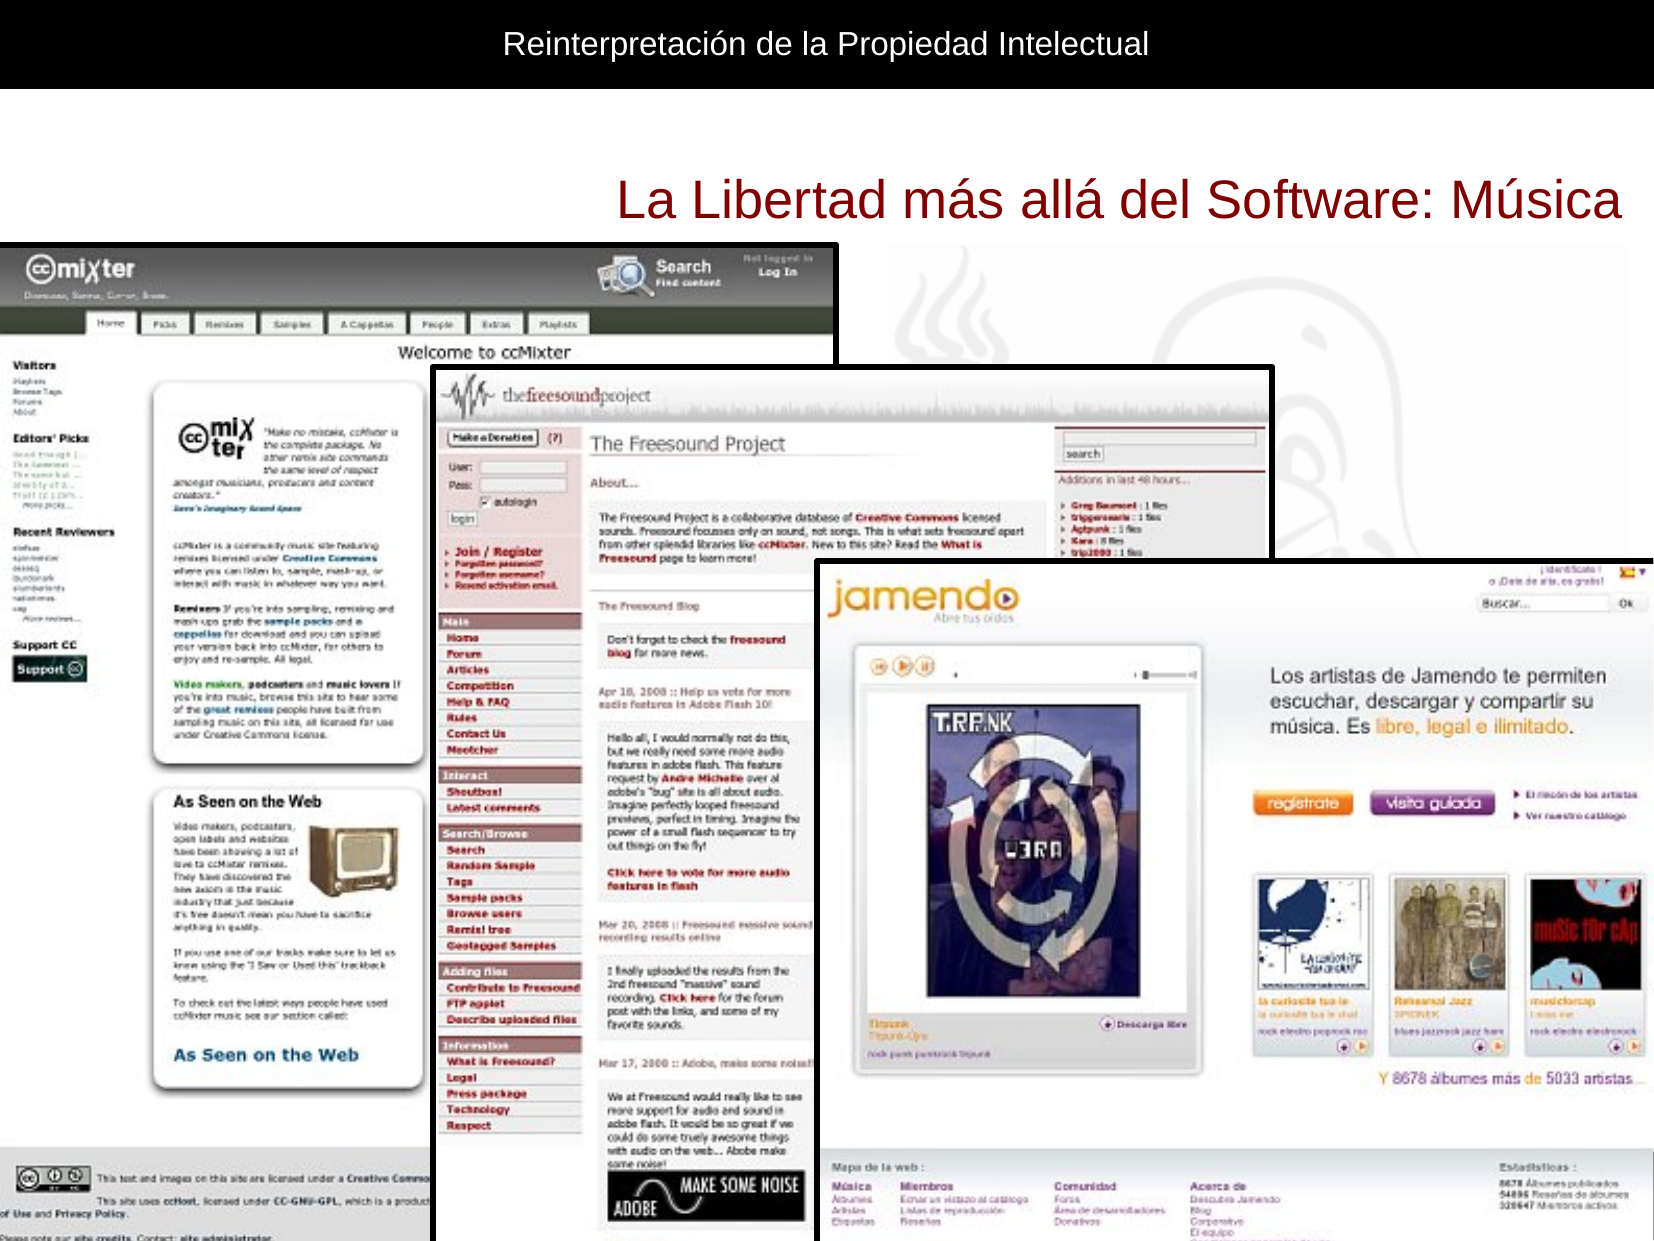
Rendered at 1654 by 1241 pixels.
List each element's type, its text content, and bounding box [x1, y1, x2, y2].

picture [887, 244, 1628, 558]
picture [435, 369, 1270, 1241]
picture [0, 247, 834, 1241]
title La Libertad más allá del Software: Música [147, 147, 1625, 252]
picture [820, 563, 1654, 1241]
